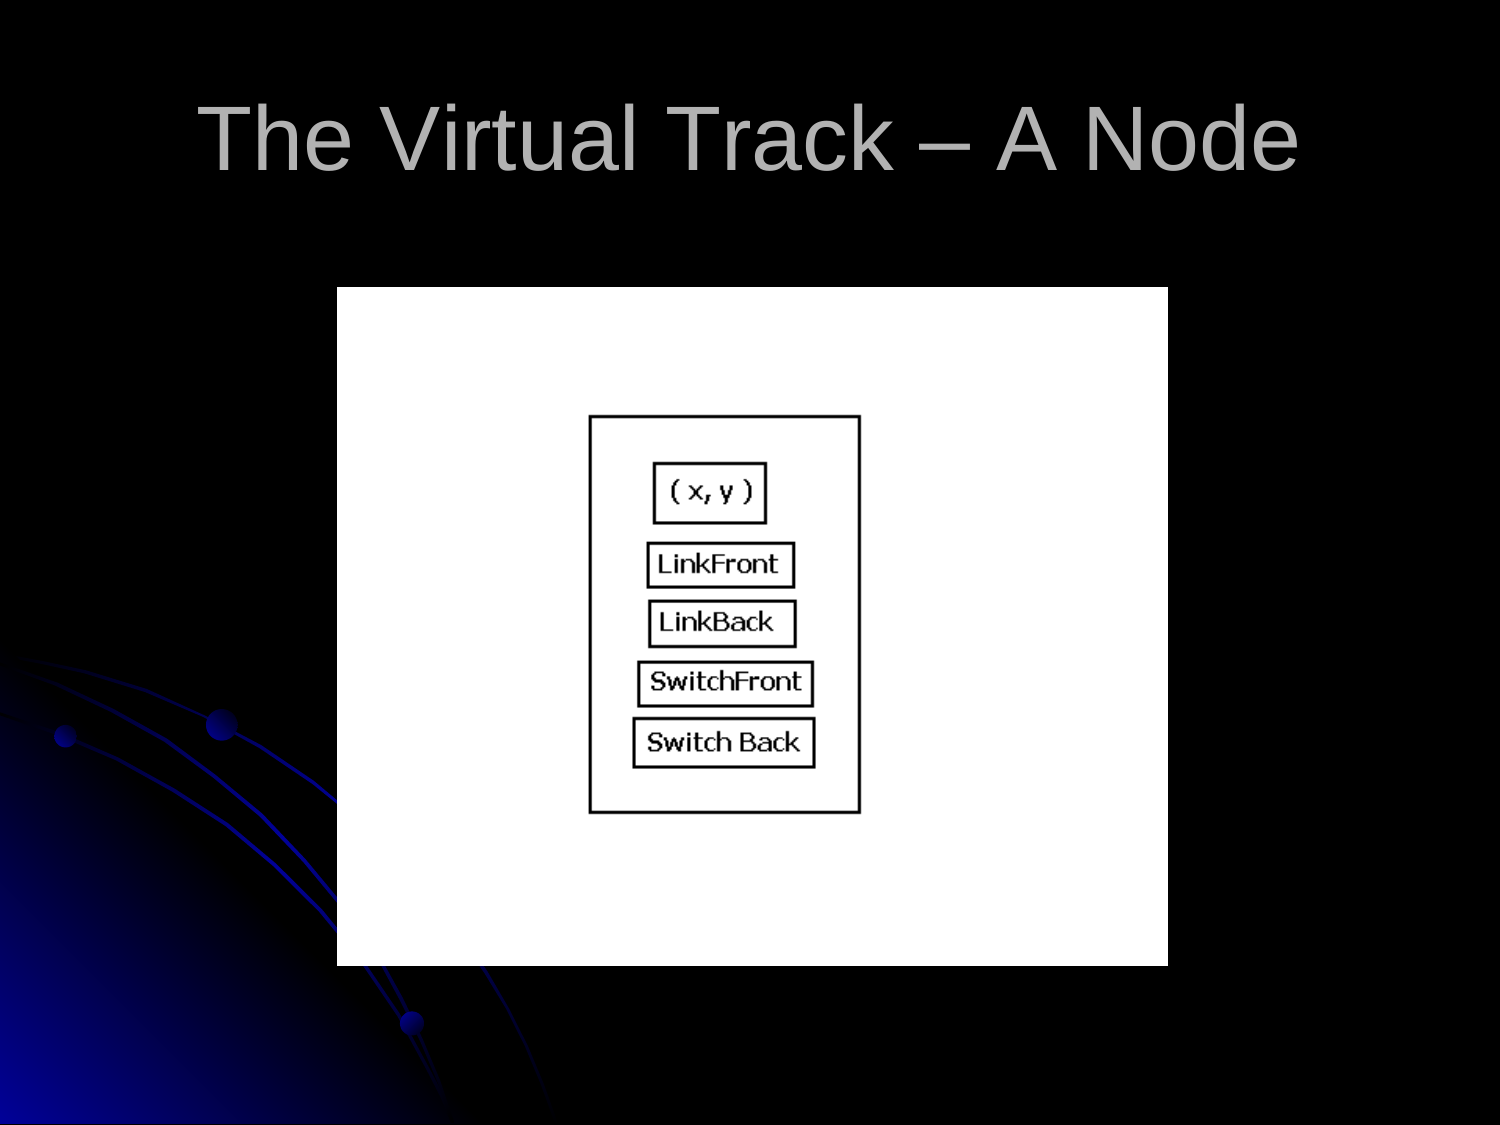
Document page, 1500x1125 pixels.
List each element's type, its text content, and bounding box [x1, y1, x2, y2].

title The Virtual Track – A Node [75, 45, 1426, 233]
picture [337, 287, 1168, 966]
